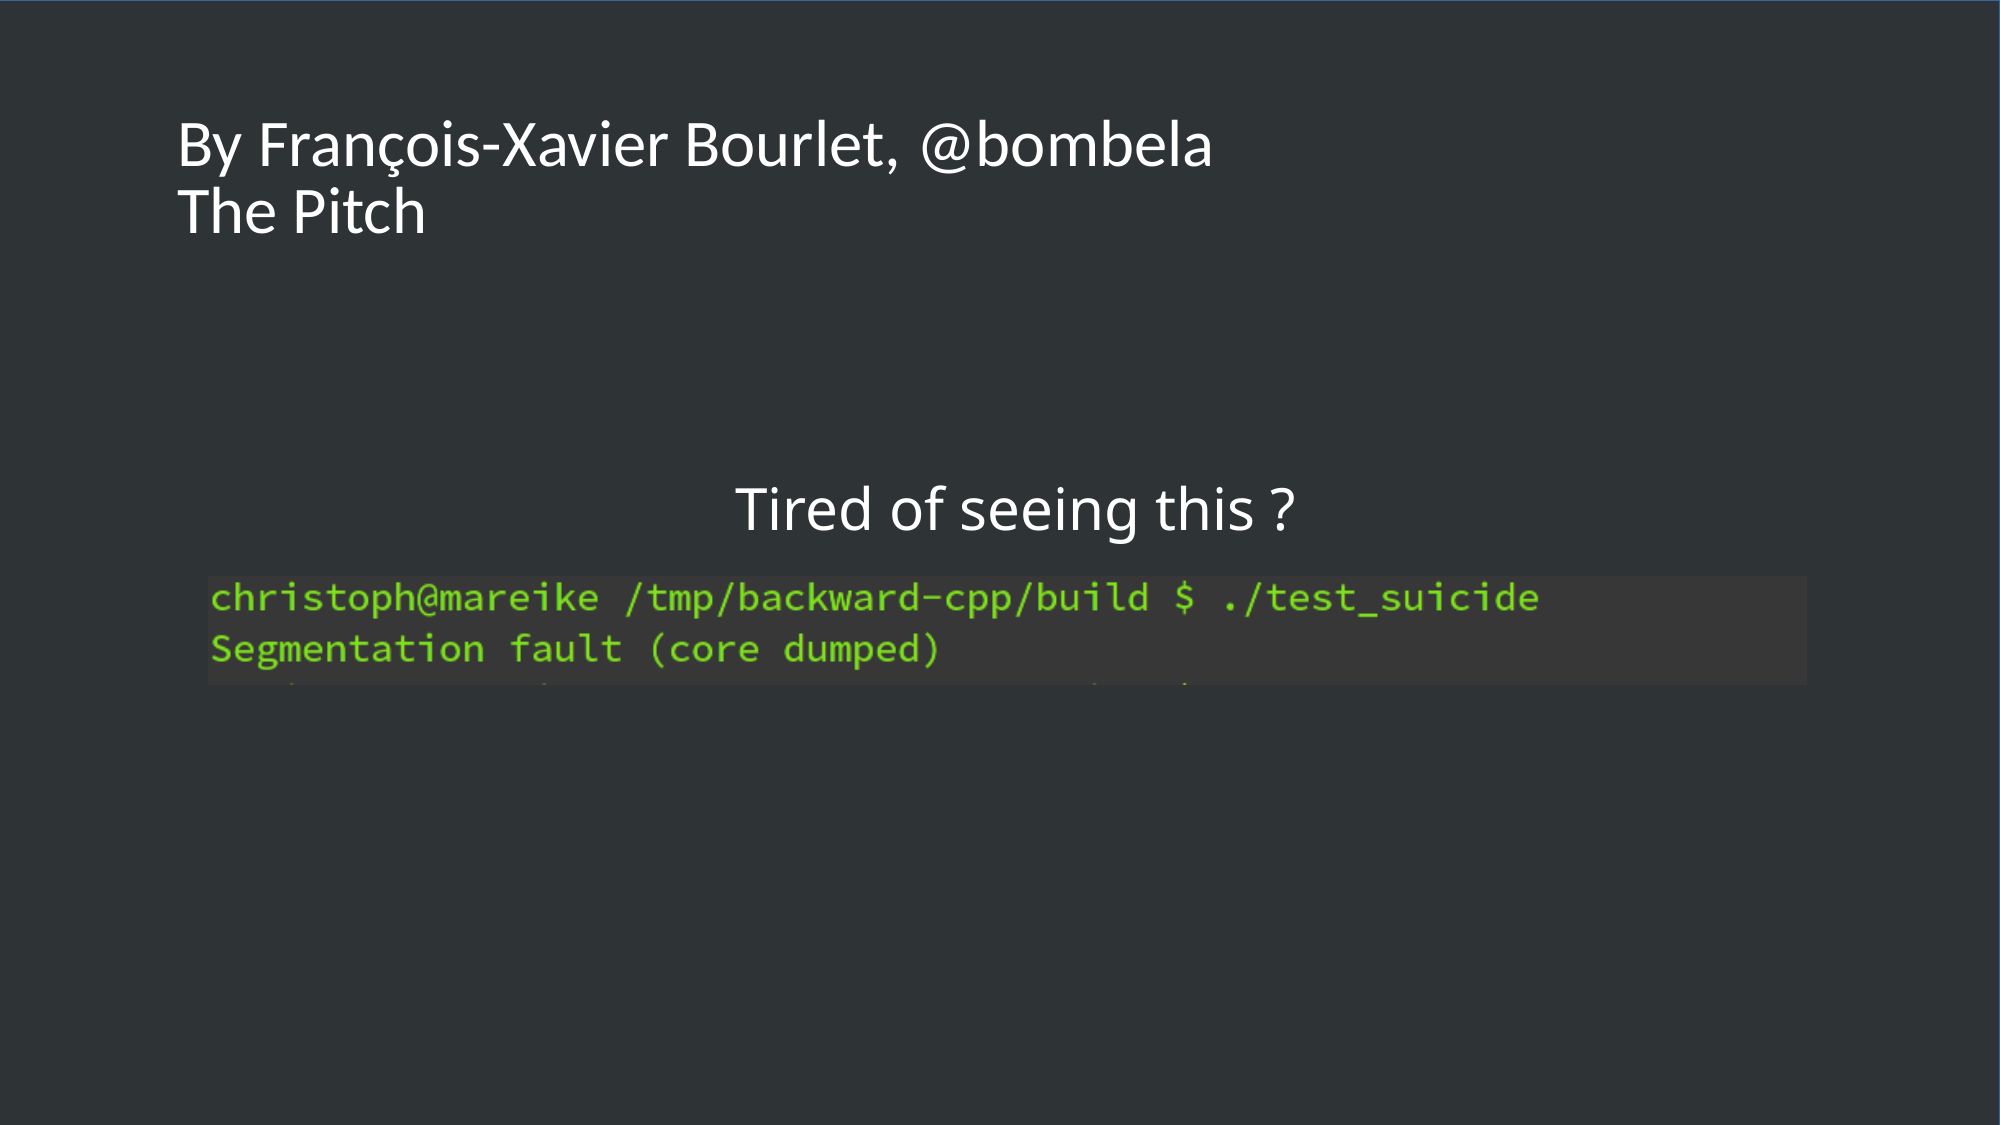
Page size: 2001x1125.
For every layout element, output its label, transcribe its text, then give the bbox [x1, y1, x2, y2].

title By François-Xavier Bourlet, @bombela The Pitch [177, 105, 1871, 261]
picture [208, 576, 1807, 686]
text_box Tired of seeing this ? [720, 460, 1394, 555]
text_box [0, 0, 2000, 1125]
